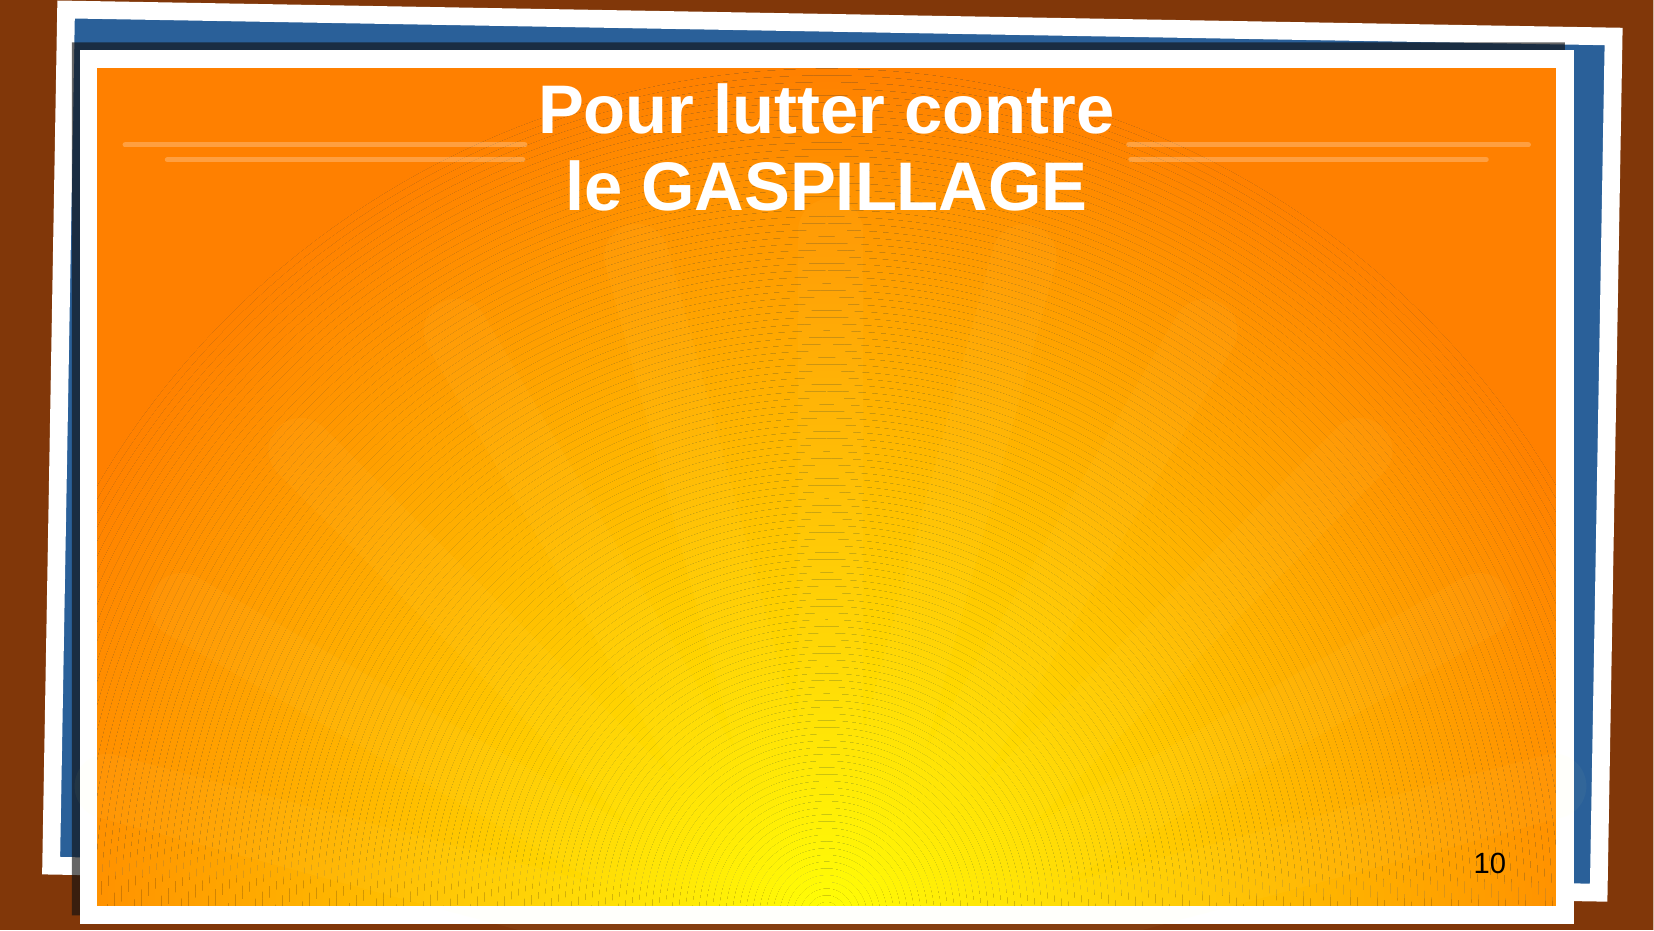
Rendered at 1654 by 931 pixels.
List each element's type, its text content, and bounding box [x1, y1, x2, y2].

title Pour lutter contre le GASPILLAGE [531, 70, 1123, 225]
